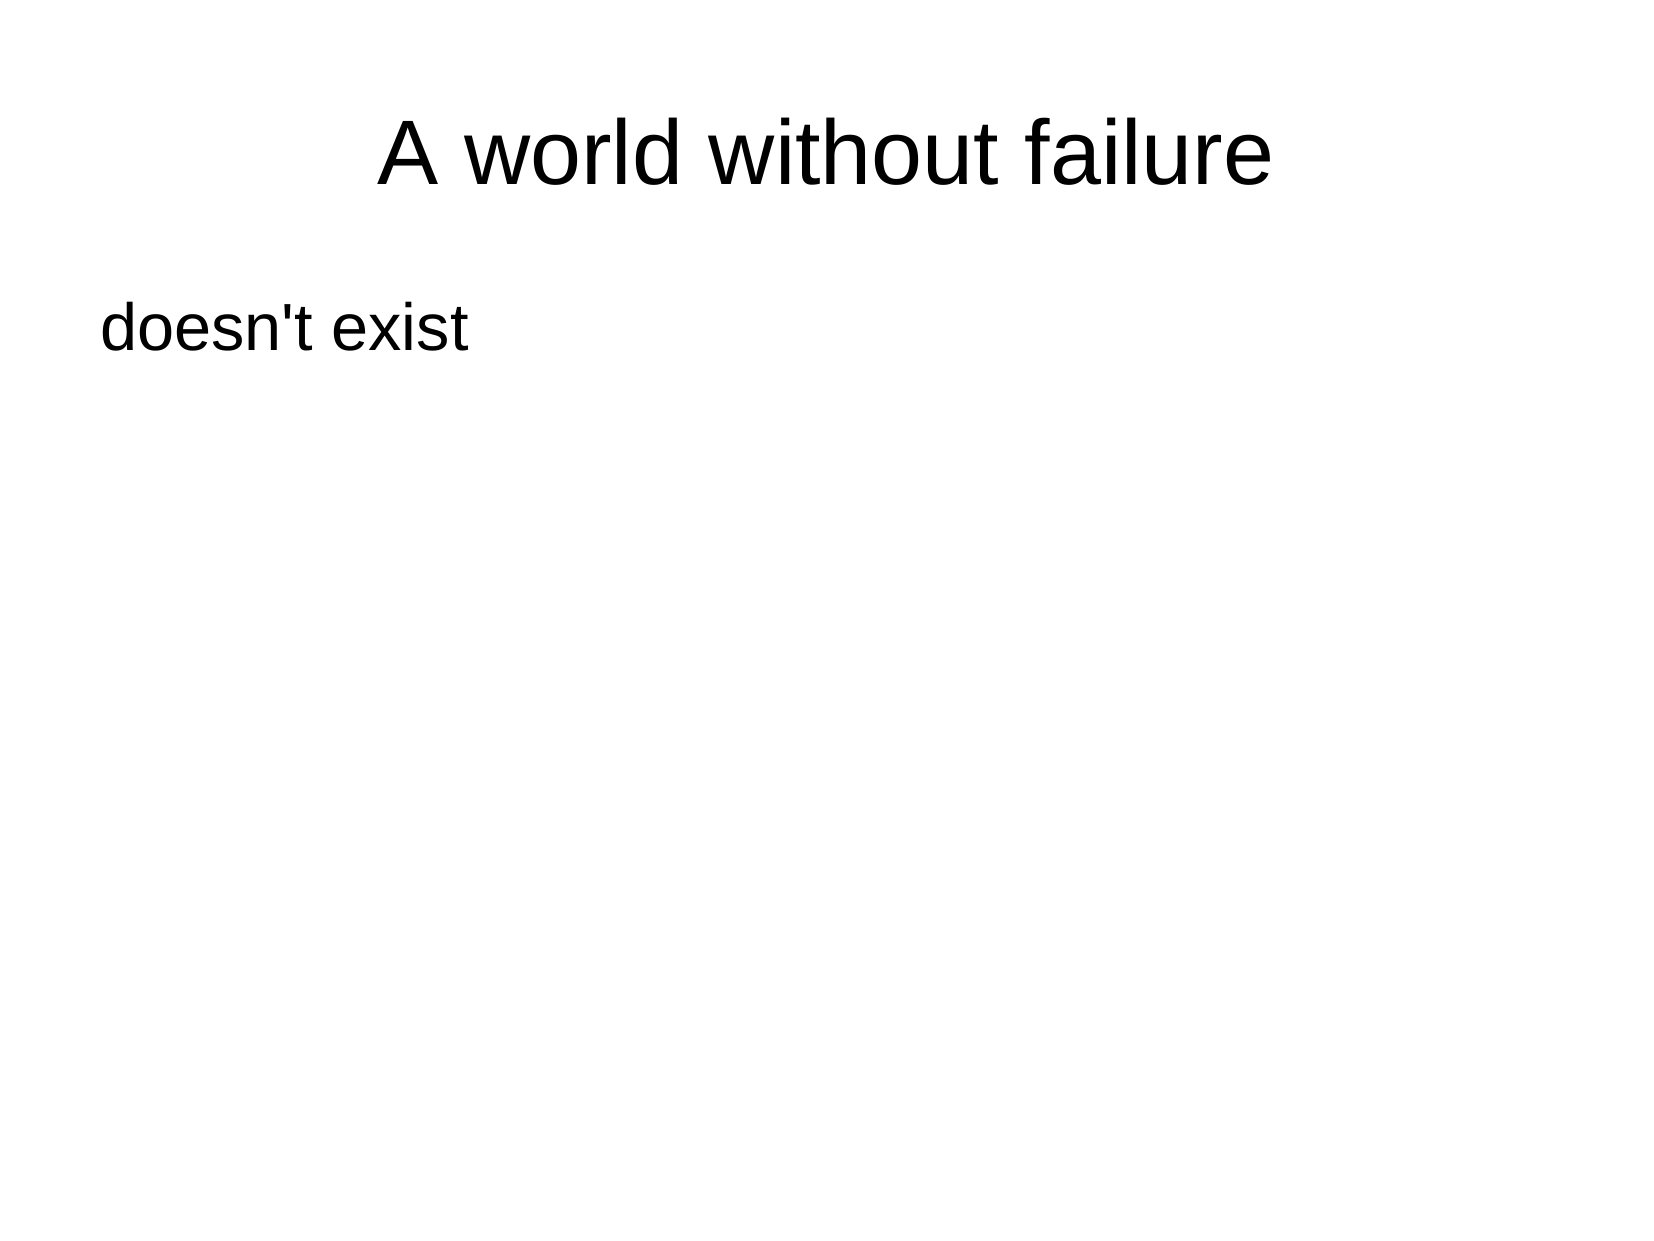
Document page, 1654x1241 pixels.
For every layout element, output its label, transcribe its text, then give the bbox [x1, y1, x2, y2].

title A world without failure [82, 56, 1571, 250]
list doesn't exist [82, 290, 1571, 1094]
